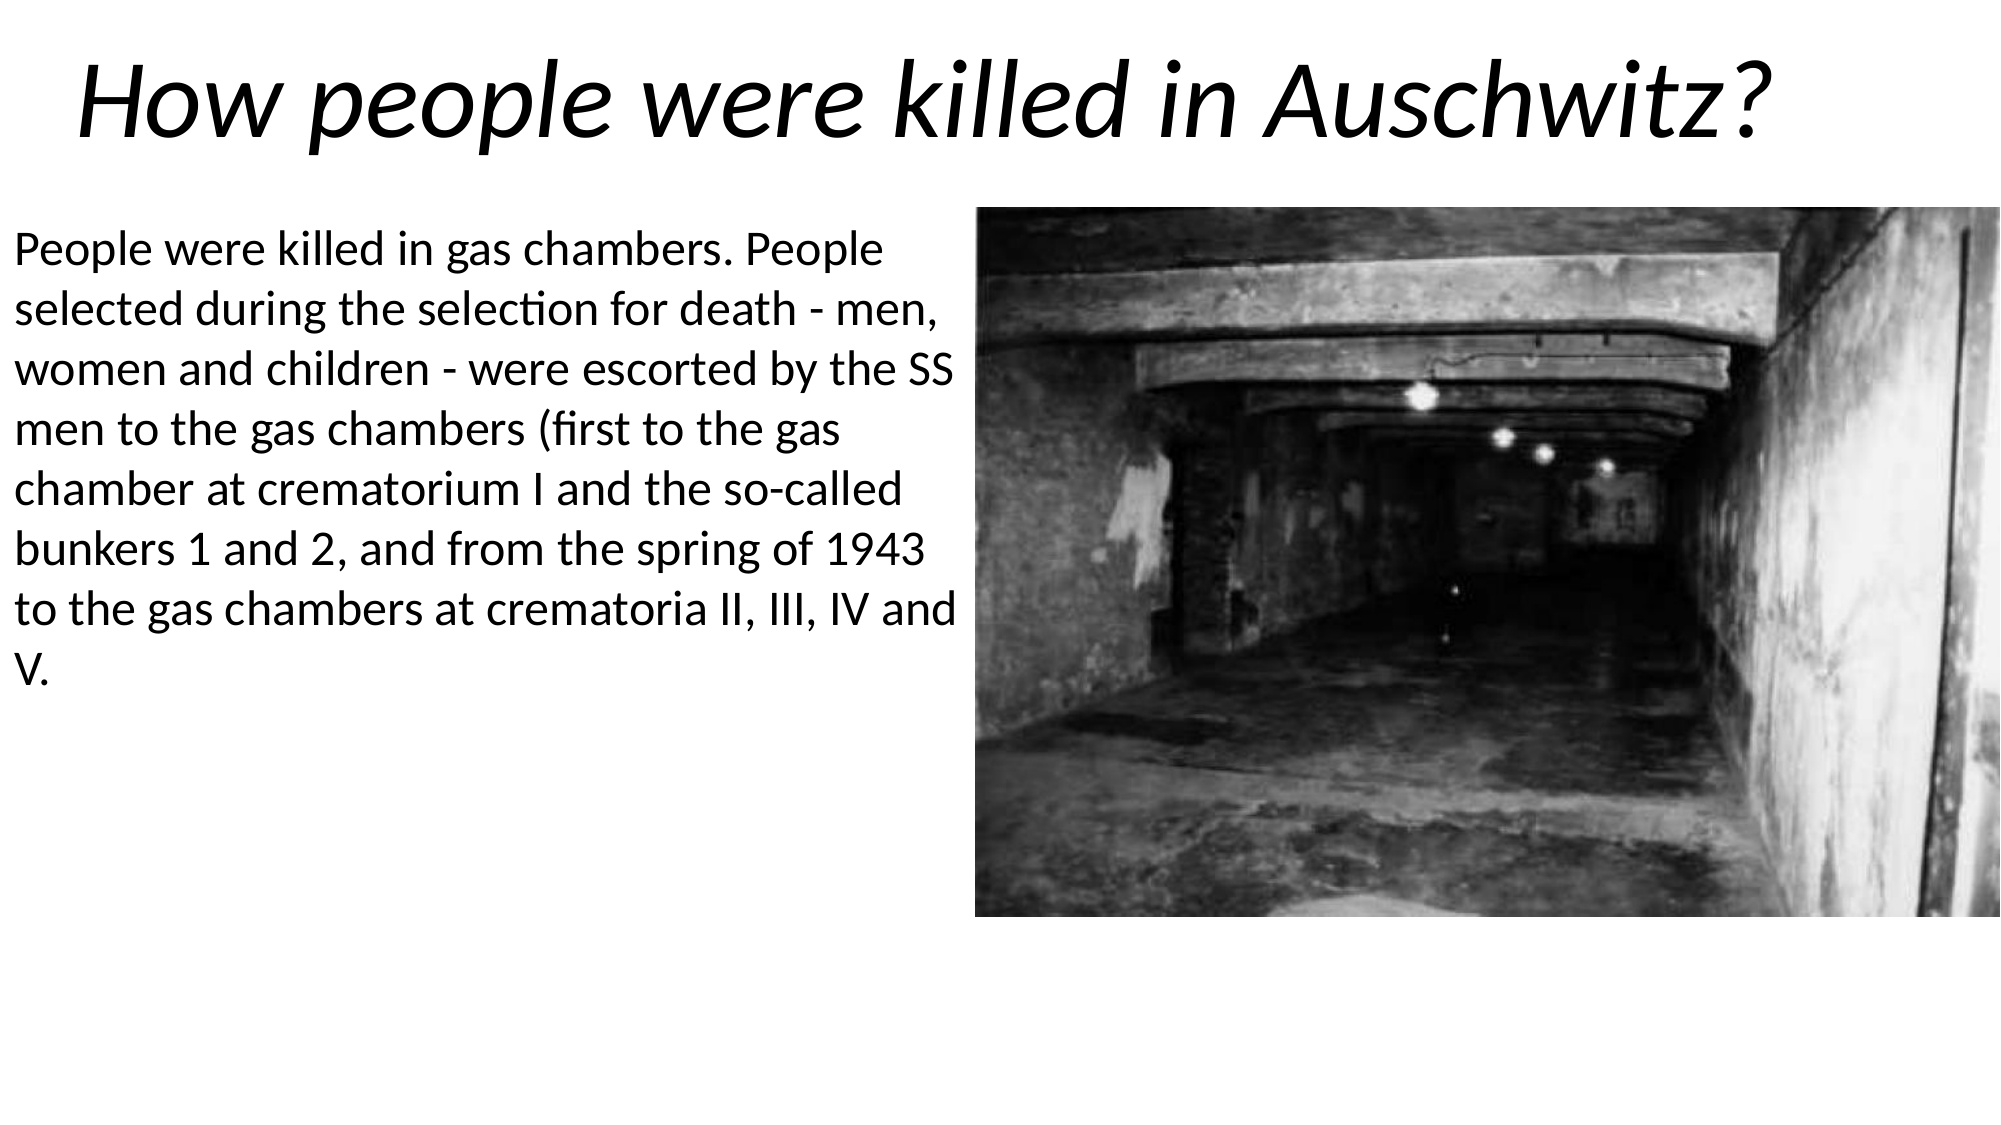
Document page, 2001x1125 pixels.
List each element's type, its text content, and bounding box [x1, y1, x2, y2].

text_box How people were killed in Auschwitz? [60, 17, 1793, 168]
text_box People were killed in gas chambers. People selected during the selection for death - men, women and children - were escorted by the SS men to the gas chambers (first to the gas chamber at crematorium I and the so-called bunkers 1 and 2, and from the spring of 1943 to the gas chambers at crematoria II, III, IV and V. [0, 207, 975, 703]
picture [975, 207, 2000, 917]
